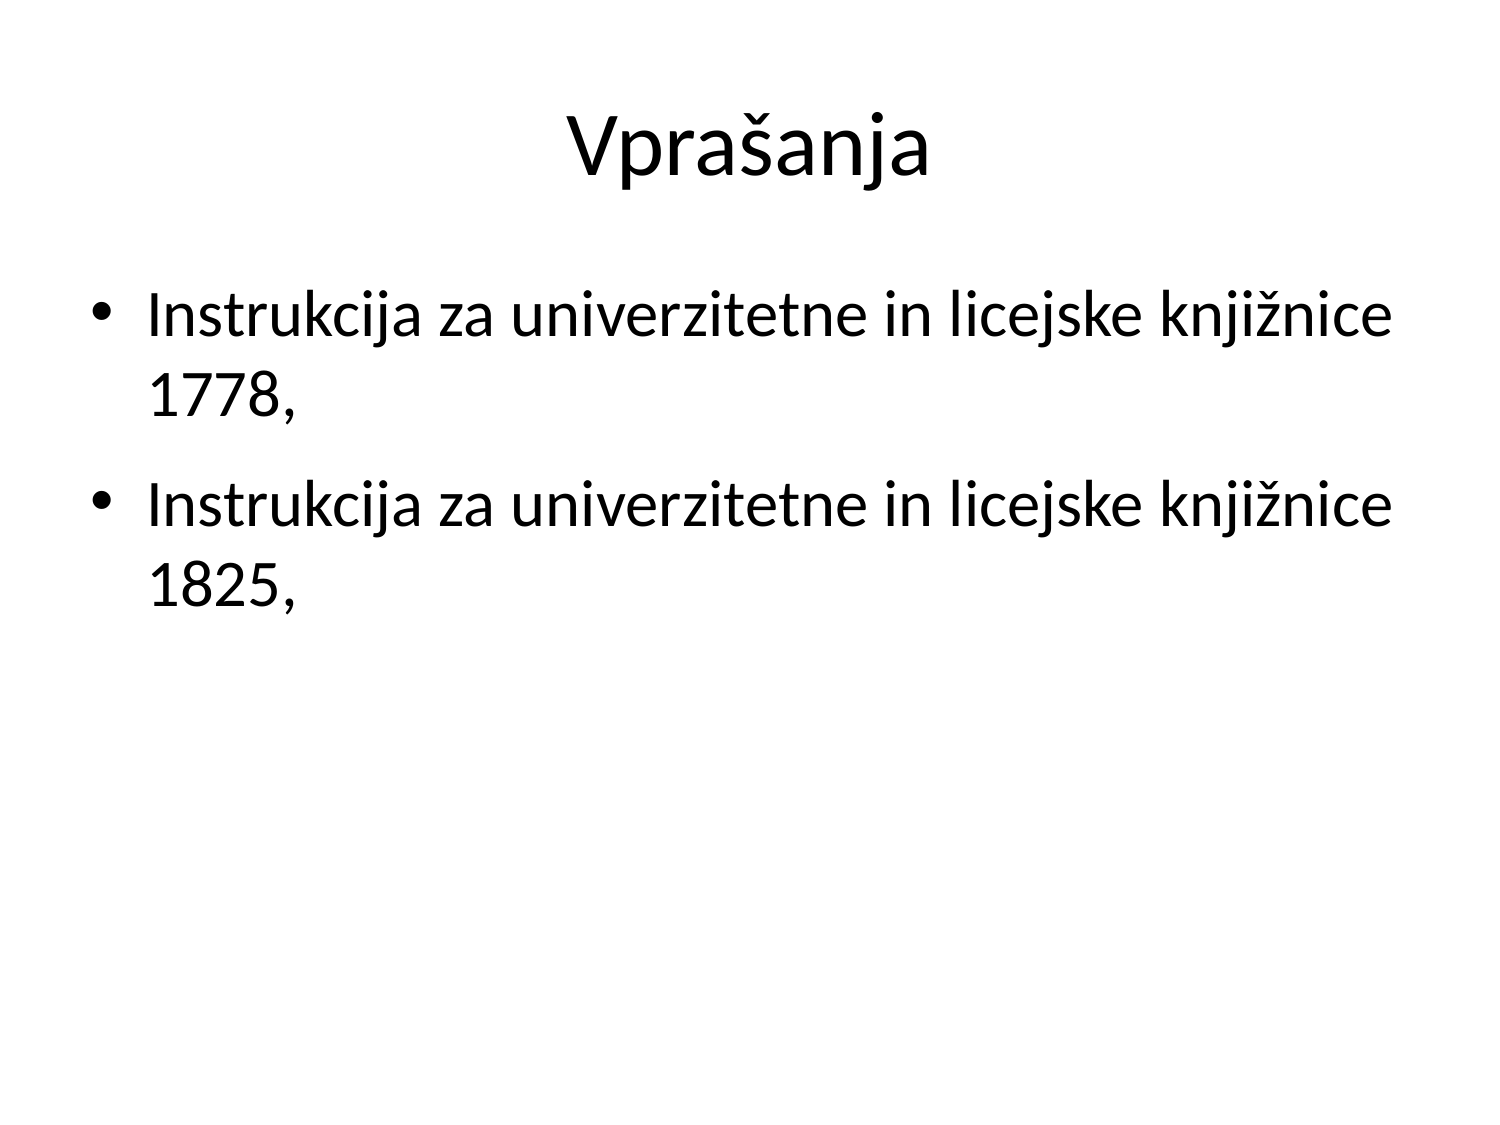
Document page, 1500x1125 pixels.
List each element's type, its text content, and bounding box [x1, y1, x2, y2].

list Instrukcija za univerzitetne in licejske knjižnice 1778, Instrukcija za univerzitetne in licejske knjižnice 1825, [75, 262, 1425, 1005]
title Vprašanja [75, 45, 1425, 233]
